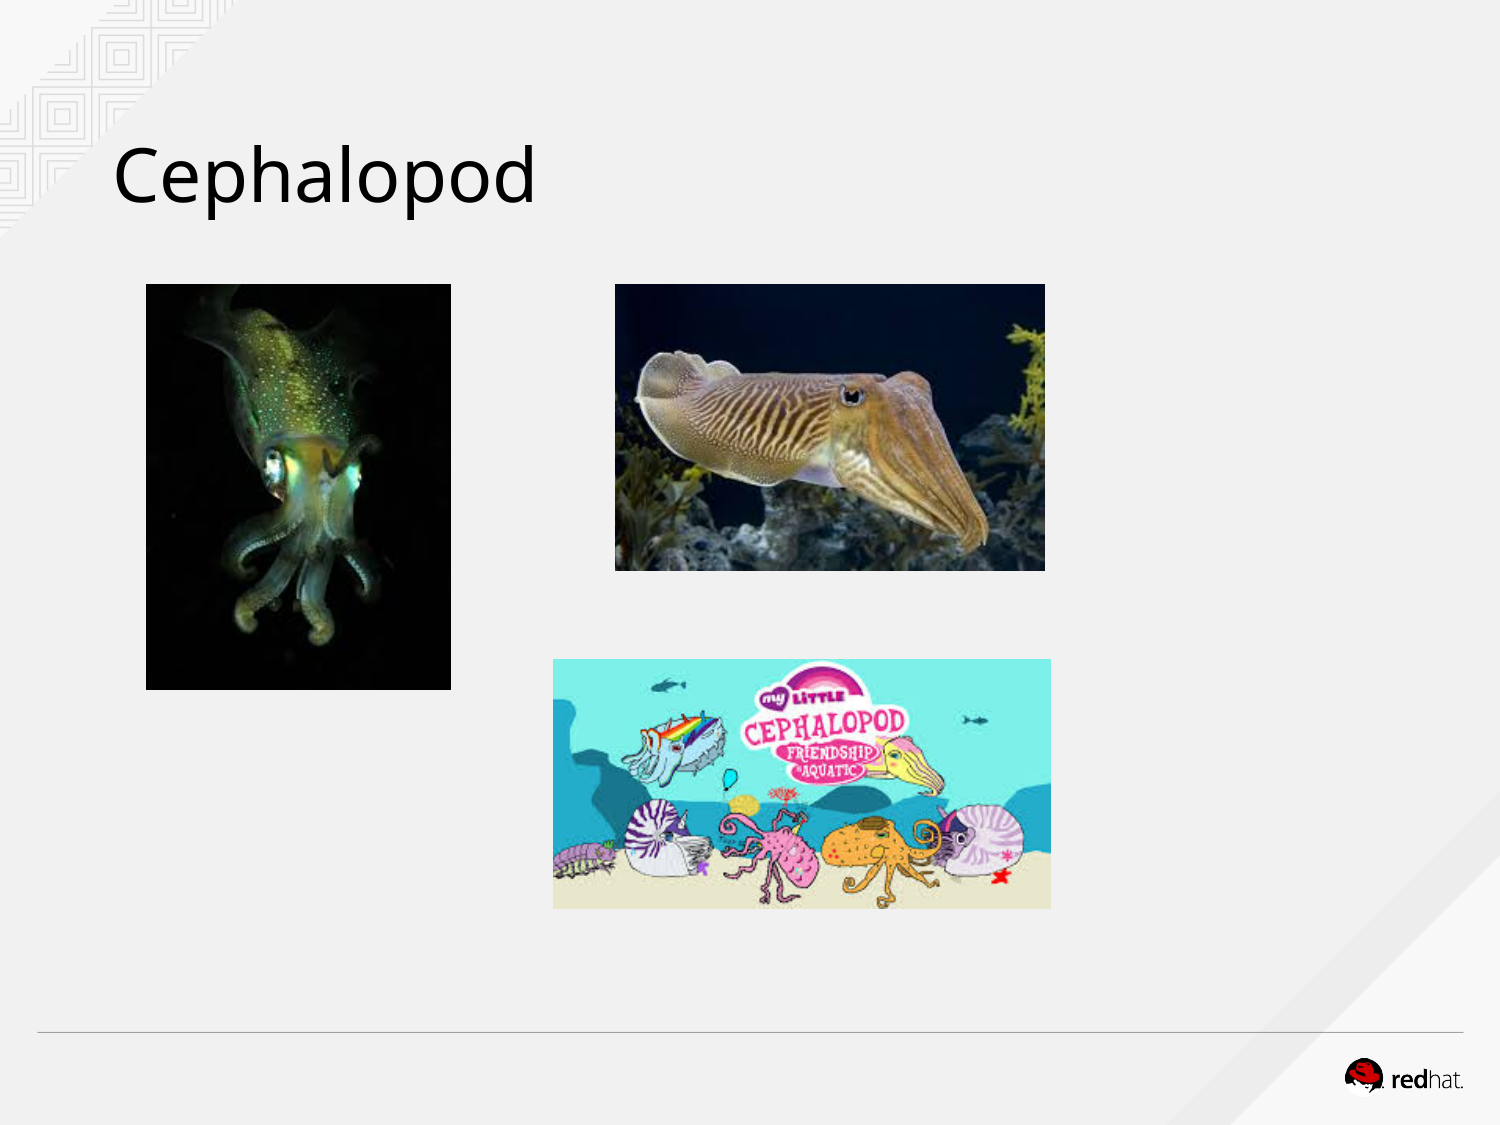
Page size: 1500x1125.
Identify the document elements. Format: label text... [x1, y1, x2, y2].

title Cephalopod [112, 0, 1388, 225]
picture [0, 0, 1500, 1125]
